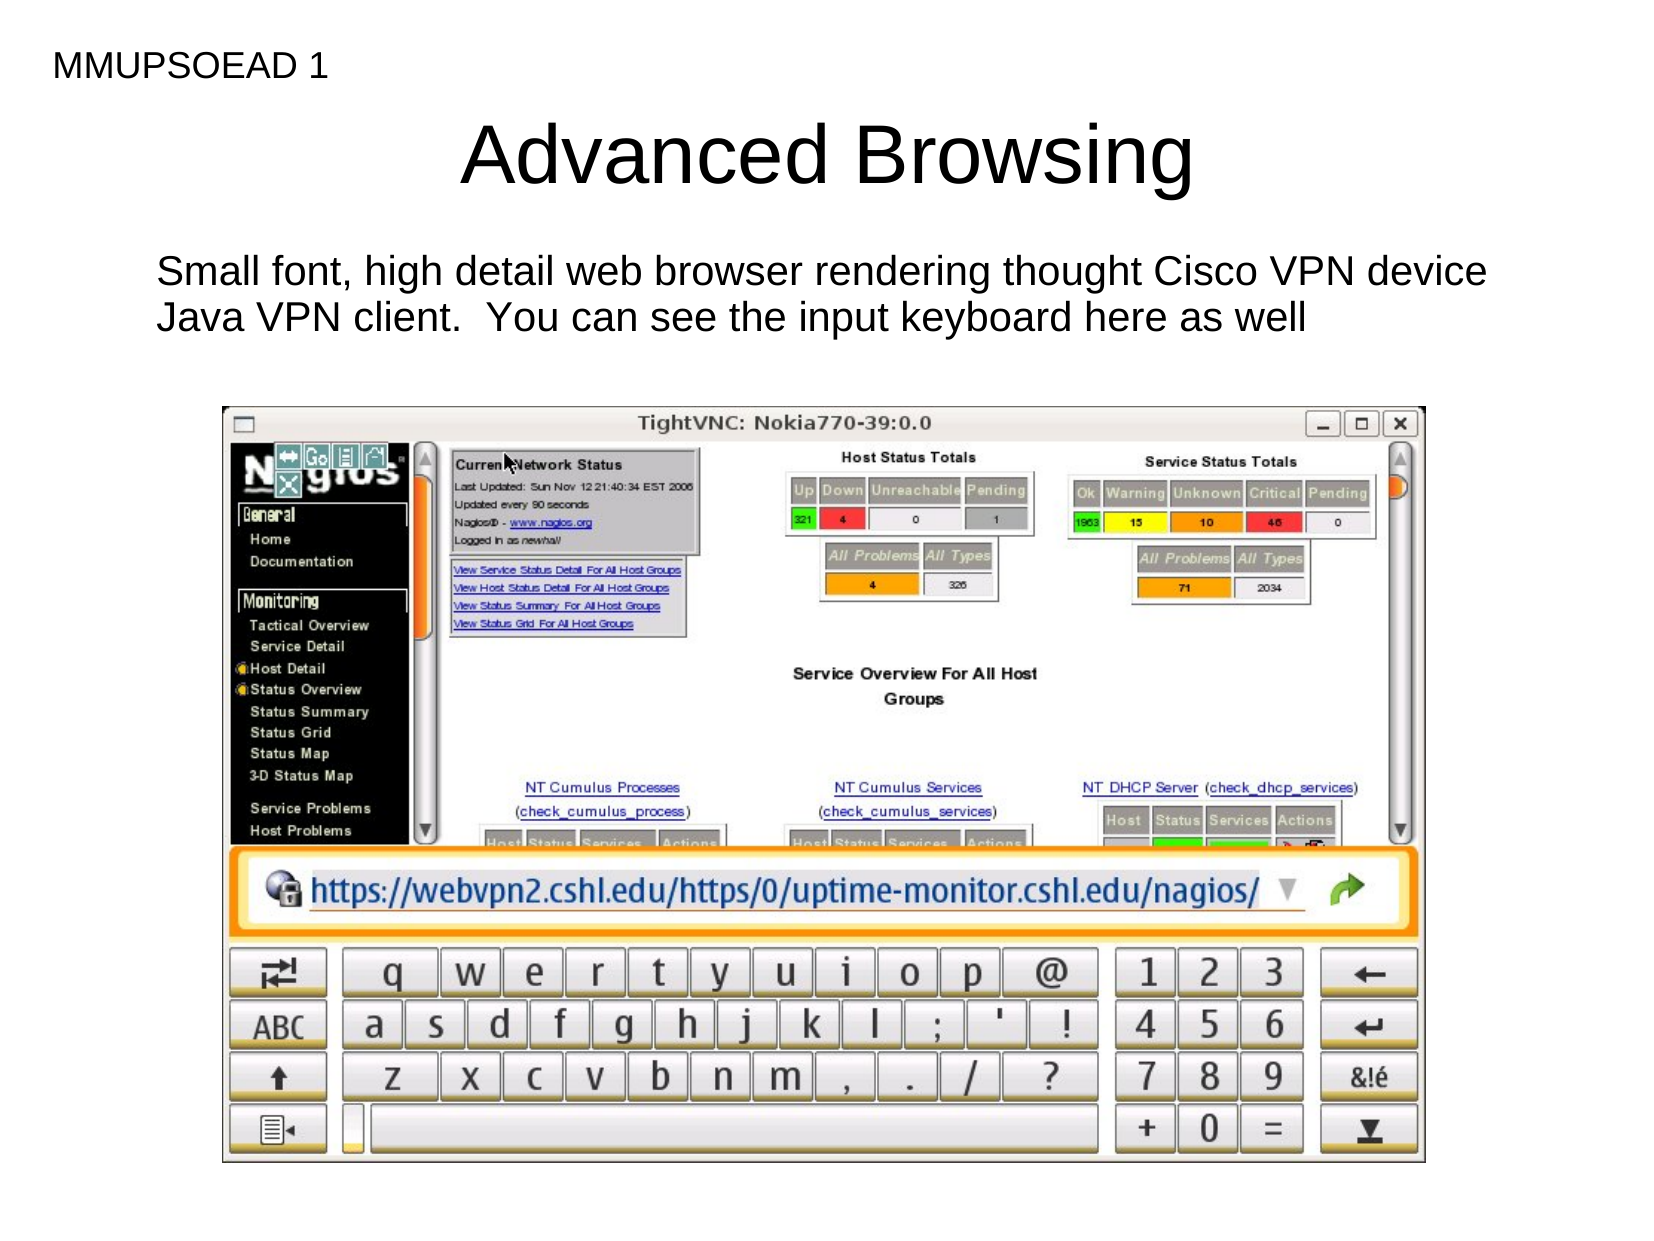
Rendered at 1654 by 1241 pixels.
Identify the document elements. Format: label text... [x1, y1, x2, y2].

text_box Advanced Browsing Small font, high detail web browser rendering thought Cisco VPN device Java VPN client. You can see the input keyboard here as well [141, 100, 1515, 376]
text_box [450, 112, 488, 188]
text_box MMUPSOEAD 1 [37, 37, 345, 99]
picture [222, 406, 1426, 1163]
